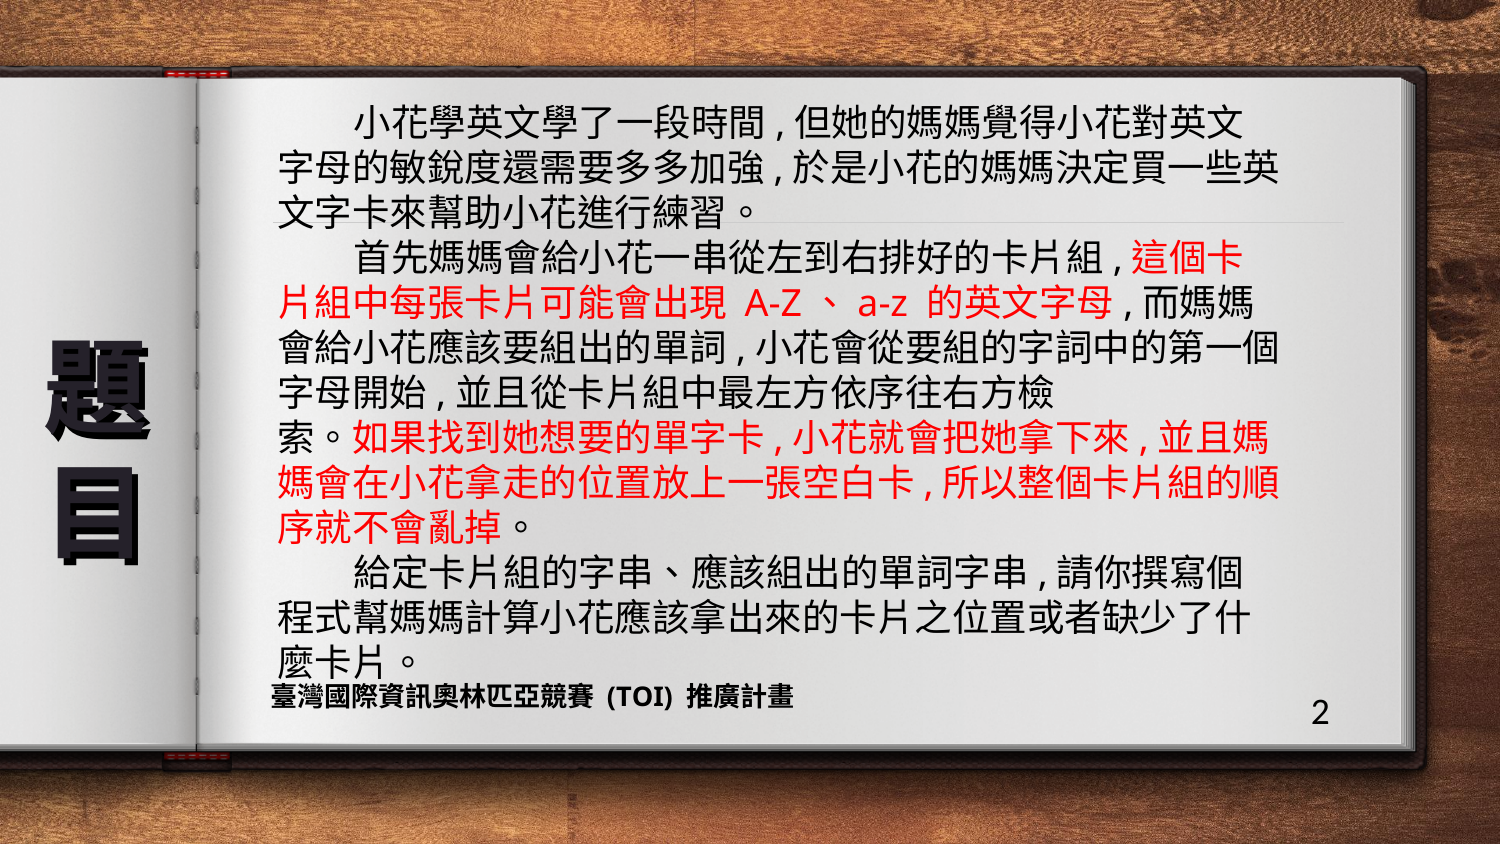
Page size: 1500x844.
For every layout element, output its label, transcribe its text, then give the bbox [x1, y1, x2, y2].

text_box [1295, 672, 1386, 737]
text_box 小花學英文學了一段時間,但她的媽媽覺得小花對英文字母的敏銳度還需要多多加強,於是小花的媽媽決定買一些英文字卡來幫助小花進行練習。 首先媽媽會給小花一串從左到右排好的卡片組,這個卡片組中每張卡片可能會出現 A-Z、a-z 的英文字母,而媽媽會給小花應該要組出的單詞,小花會從要組的字詞中的第一個字母開始,並且從卡片組中最左方依序往右方檢 索。如果找到她想要的單字卡,小花就會把她拿下來,並且媽媽會在小花拿走的位置放上一張空白卡,所以整個卡片組的順序就不會亂掉。 給定卡片組的字串、應該組出的單詞字串,請你撰寫個程式幫媽媽計算小花應該拿出來的卡片之位置或者缺少了什麼卡片。 [262, 91, 1296, 691]
title 題 目 [28, 306, 210, 552]
